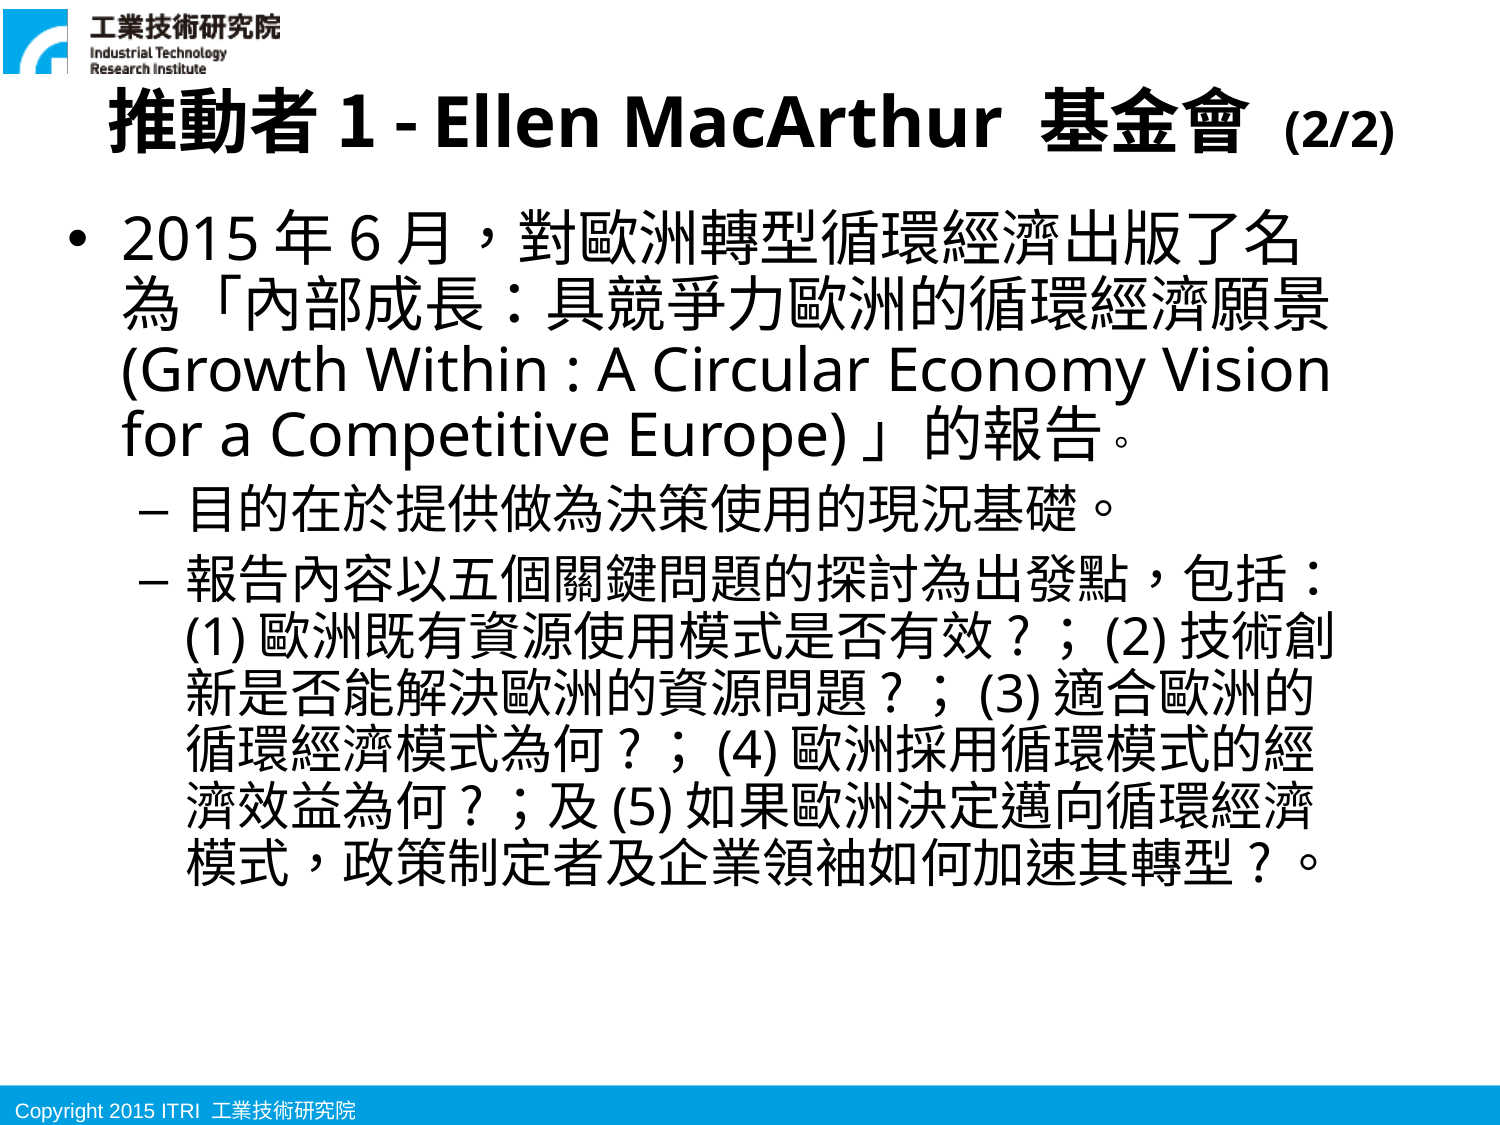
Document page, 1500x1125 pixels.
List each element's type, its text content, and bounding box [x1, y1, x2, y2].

title 推動者1 - Ellen MacArthur 基金會 (2/2) [76, 42, 1427, 197]
picture [19, 9, 280, 74]
list 2015年6月，對歐洲轉型循環經濟出版了名為「內部成長：具競爭力歐洲的循環經濟願景 (Growth Within : A Circular Economy Vision for a Competitive Europe)」的報告。 目的在於提供做為決策使用的現況基礎。 報告內容以五個關鍵問題的探討為出發點，包括：(1)歐洲既有資源使用模式是否有效?；(2)技術創新是否能解決歐洲的資源問題?；(3)適合歐洲的循環經濟模式為何?；(4)歐洲採用循環模式的經濟效益為何?；及(5)如果歐洲決定邁向循環經濟模式，政策制定者及企業領袖如何加速其轉型?。 [52, 200, 1371, 947]
